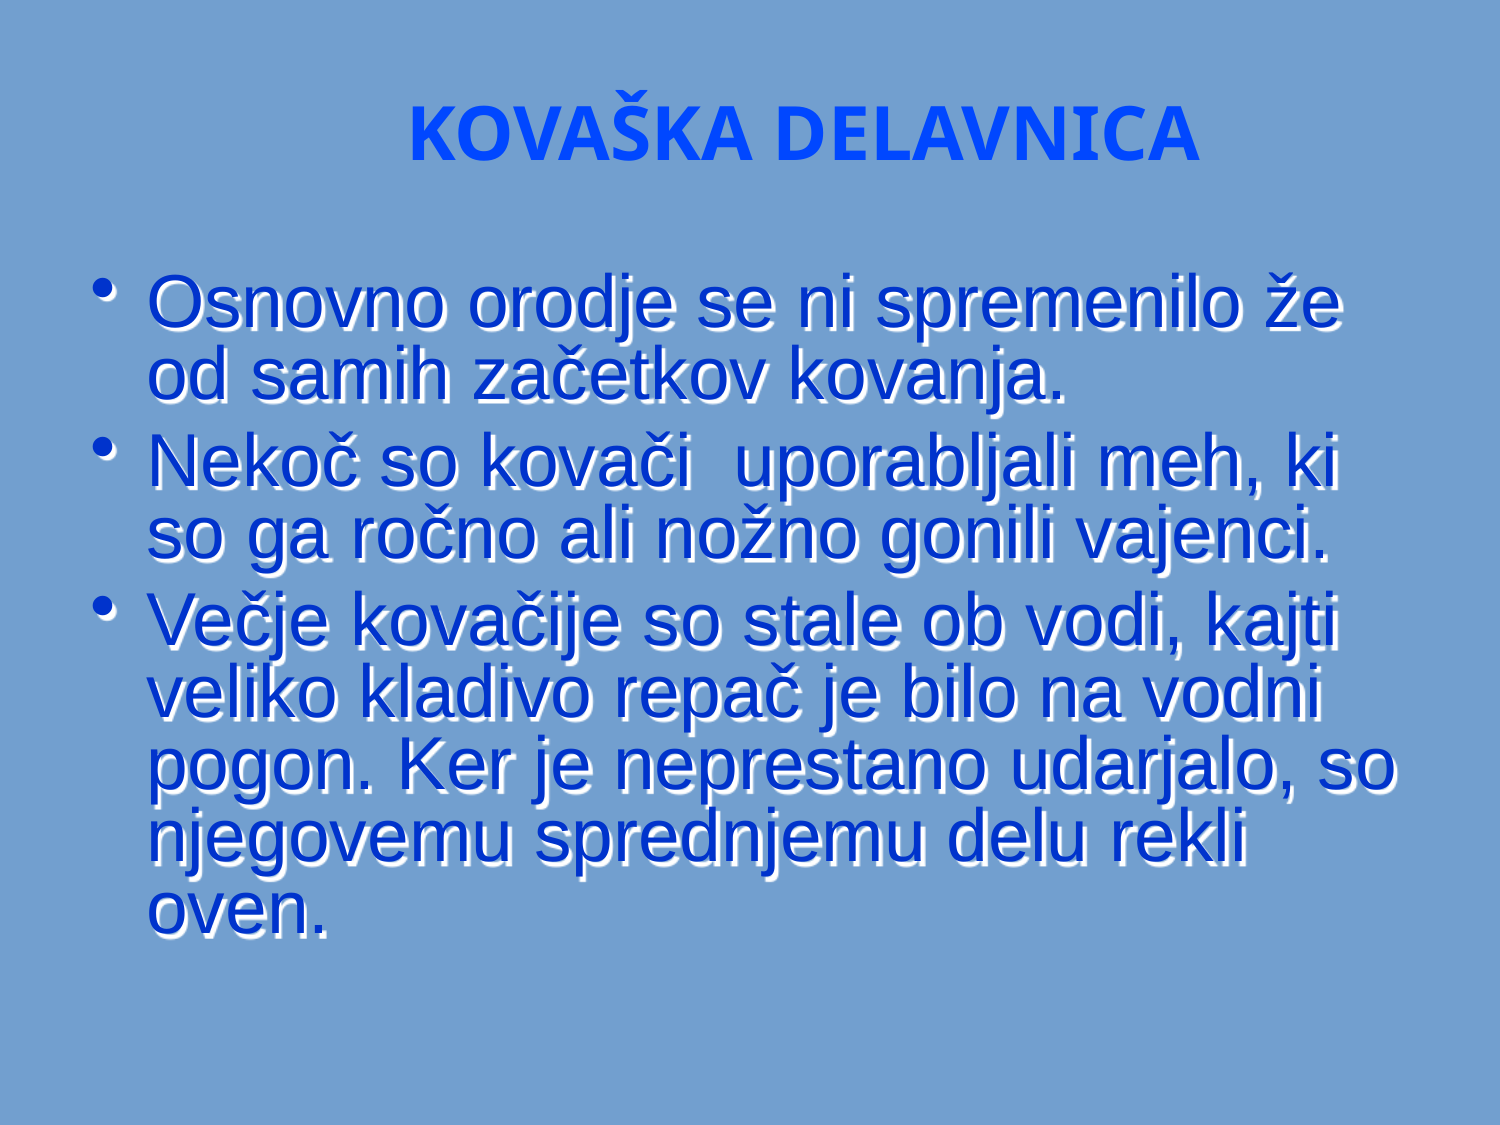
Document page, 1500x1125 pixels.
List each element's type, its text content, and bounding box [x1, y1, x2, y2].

text_box KOVAŠKA DELAVNICA [289, 78, 1317, 232]
list Osnovno orodje se ni spremenilo že od samih začetkov kovanja. Nekoč so kovači uporabljali meh, ki so ga ročno ali nožno gonili vajenci. Večje kovačije so stale ob vodi, kajti veliko kladivo repač je bilo na vodni pogon. Ker je neprestano udarjalo, so njegovemu sprednjemu delu rekli oven. [75, 262, 1425, 1005]
